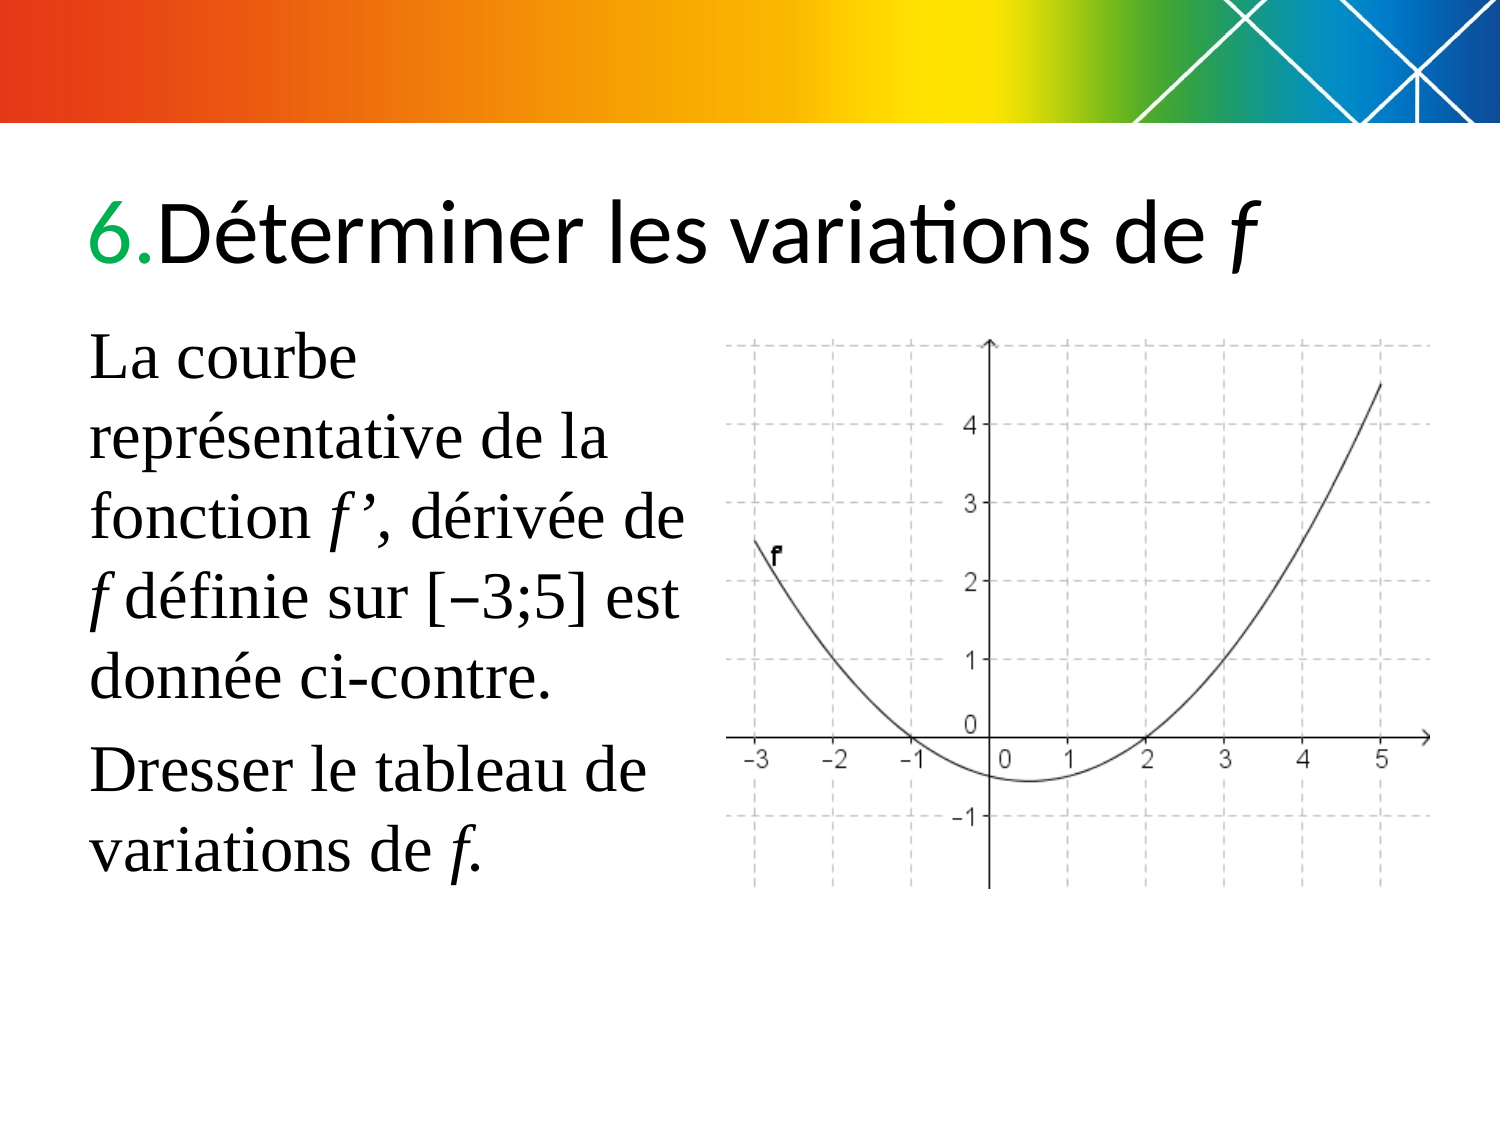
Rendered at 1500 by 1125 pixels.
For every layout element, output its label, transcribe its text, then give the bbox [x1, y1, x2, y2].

title 6.Déterminer les variations de f [0, 164, 1348, 305]
picture [1340, 0, 1500, 123]
picture [0, 0, 1358, 123]
picture [726, 339, 1430, 889]
list La courbe représentative de la fonction f’, dérivée de f définie sur [–3;5] est donnée ci-contre. Dresser le tableau de variations de f. [75, 304, 727, 973]
